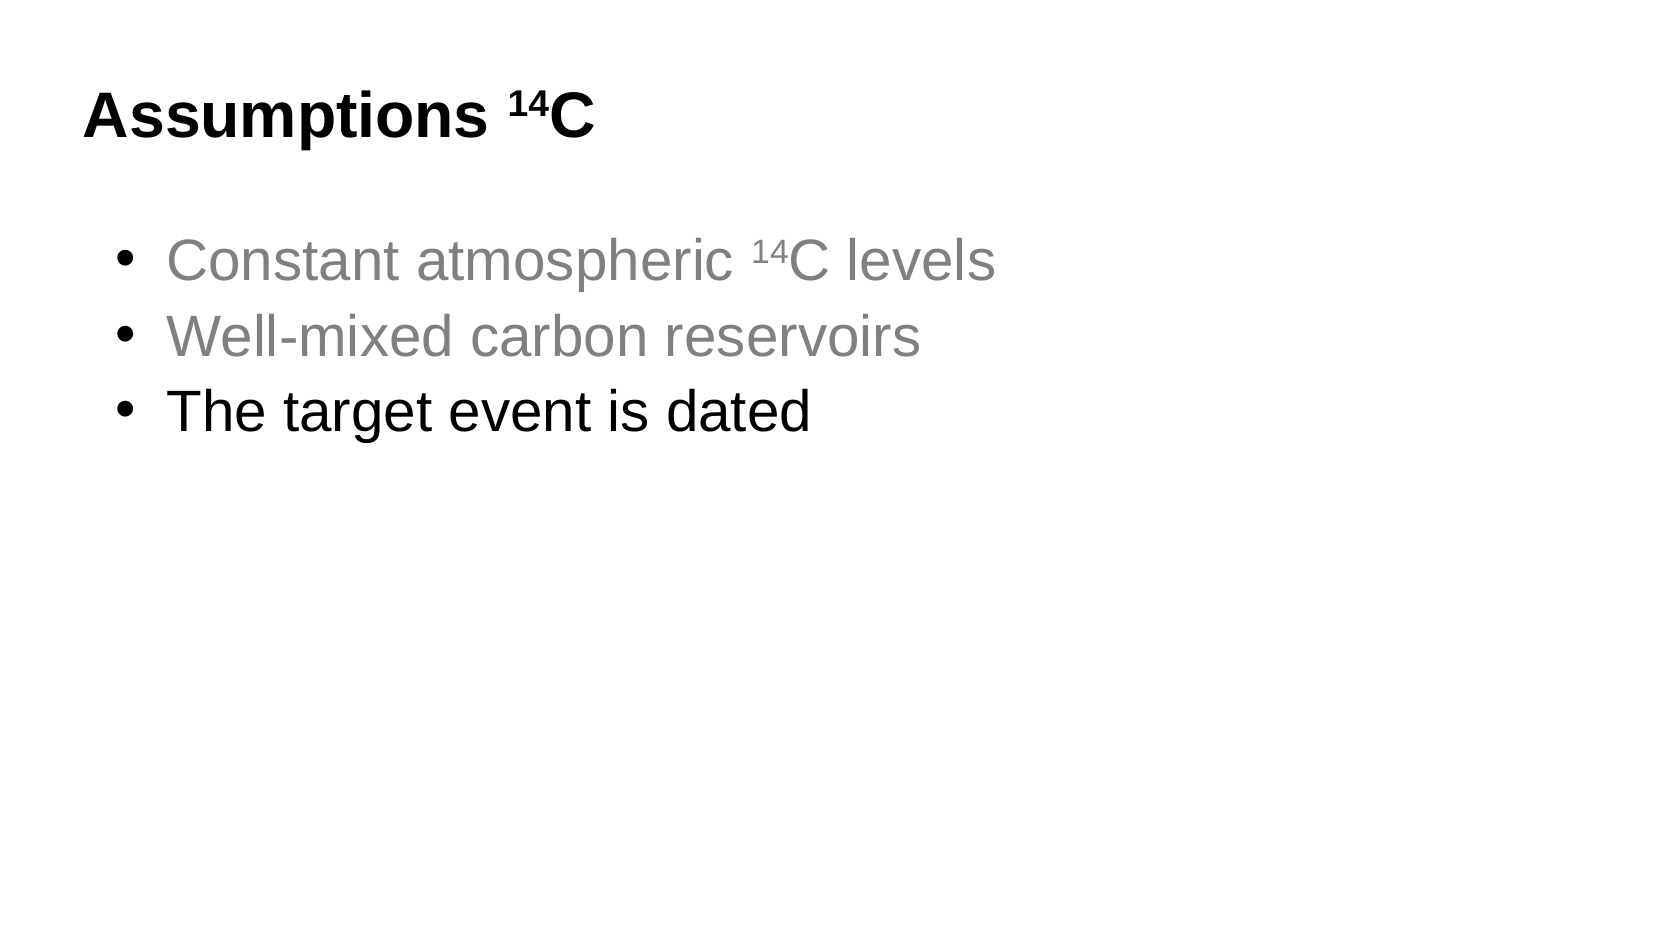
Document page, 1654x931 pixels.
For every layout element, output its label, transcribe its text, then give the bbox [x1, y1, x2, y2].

text_box Constant atmospheric 14C levels Well-mixed carbon reservoirs The target event is dated [114, 216, 1603, 831]
text_box Assumptions 14C [82, 55, 1571, 252]
